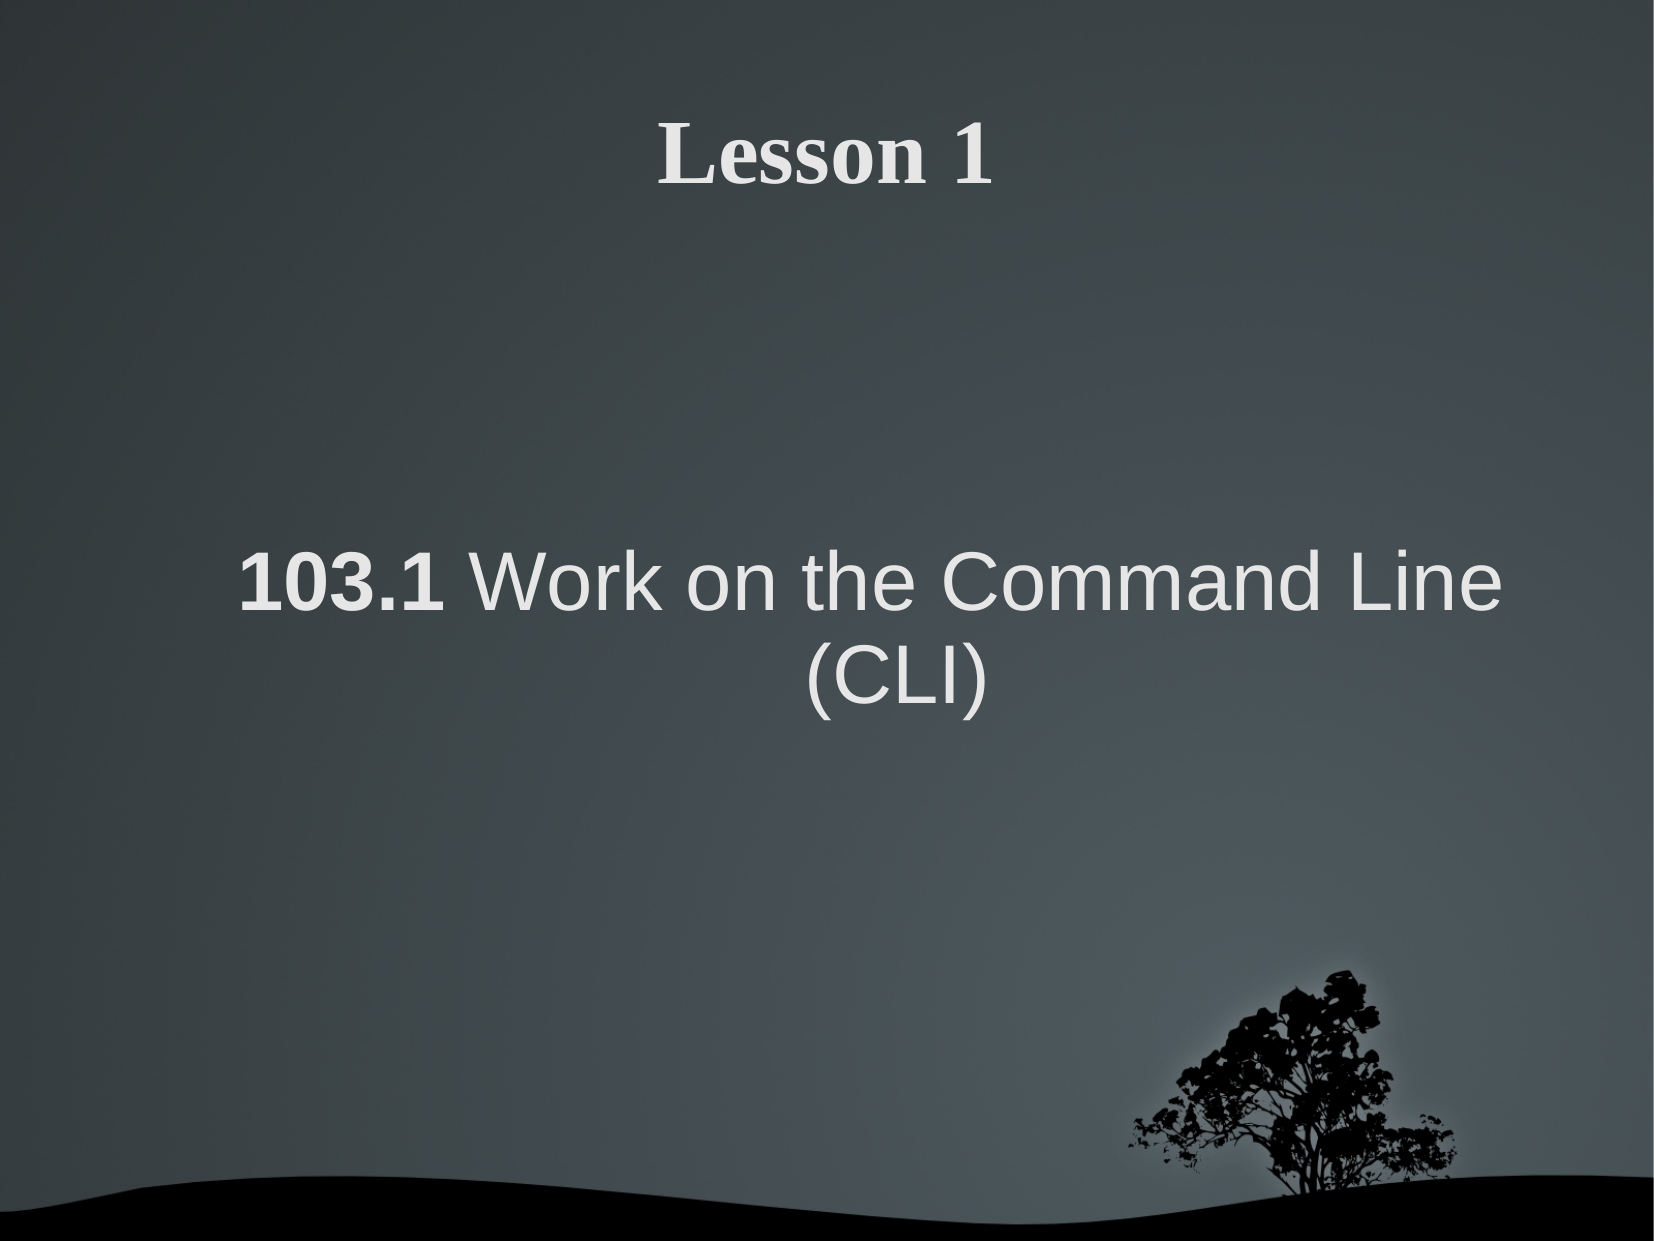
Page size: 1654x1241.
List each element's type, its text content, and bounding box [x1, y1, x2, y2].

title Lesson 1 [82, 49, 1571, 257]
list 103.1 Work on the Command Line (CLI) [82, 290, 1571, 1109]
picture [0, 0, 1654, 1241]
